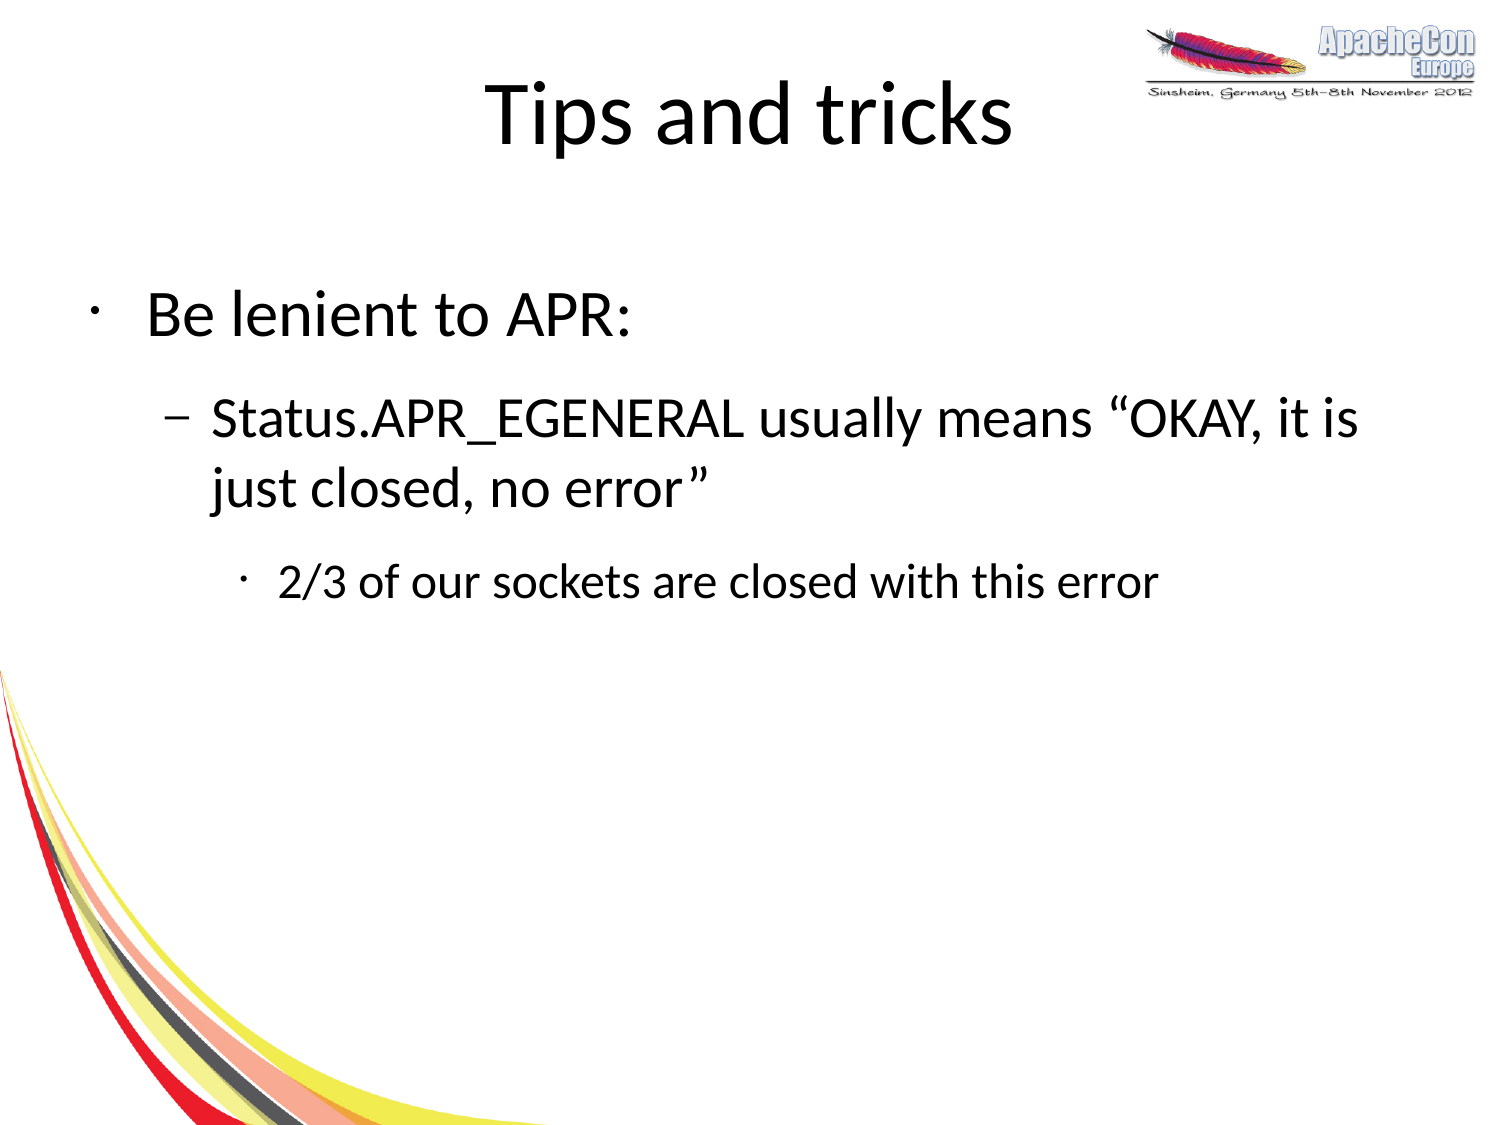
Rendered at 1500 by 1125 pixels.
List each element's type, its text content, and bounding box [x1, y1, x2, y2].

list Be lenient to APR: Status.APR_EGENERAL usually means “OKAY, it is just closed, no error” 2/3 of our sockets are closed with this error [75, 262, 1425, 1005]
picture [0, 0, 1500, 1125]
title Tips and tricks [75, 45, 1425, 233]
